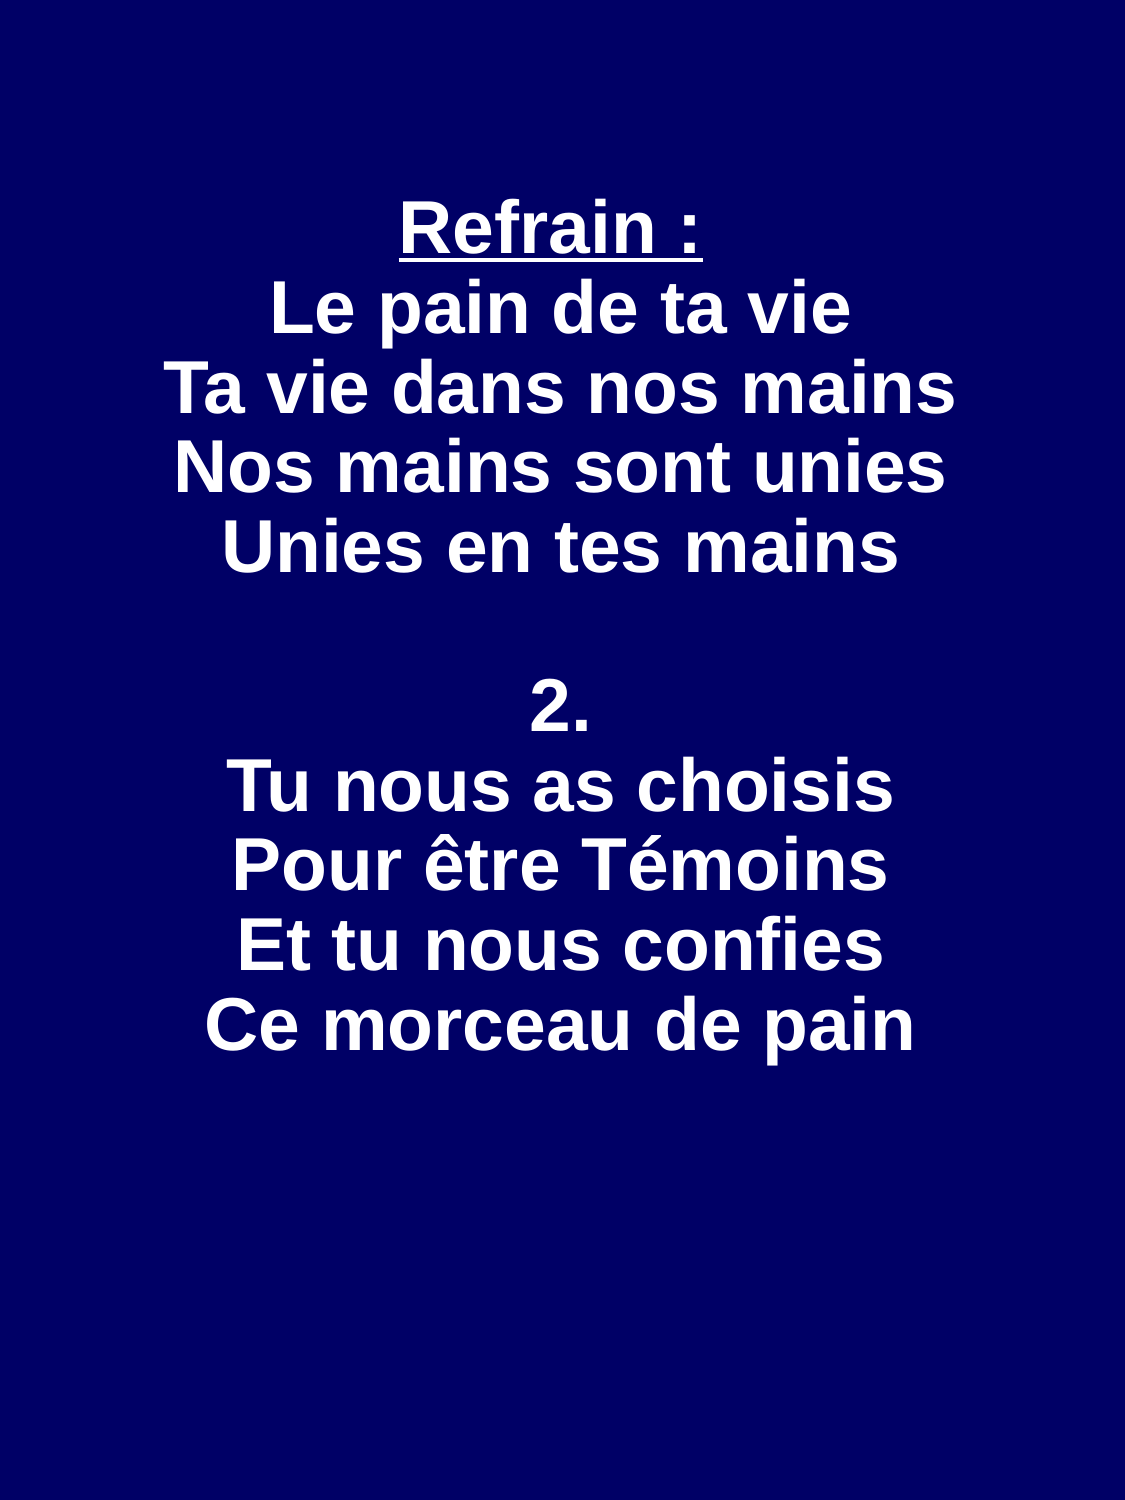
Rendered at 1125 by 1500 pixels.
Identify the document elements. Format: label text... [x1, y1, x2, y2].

text_box Refrain : Le pain de ta vie Ta vie dans nos mains Nos mains sont unies Unies en tes mains 2. Tu nous as choisis Pour être Témoins Et tu nous confies Ce morceau de pain [11, 35, 1111, 1441]
